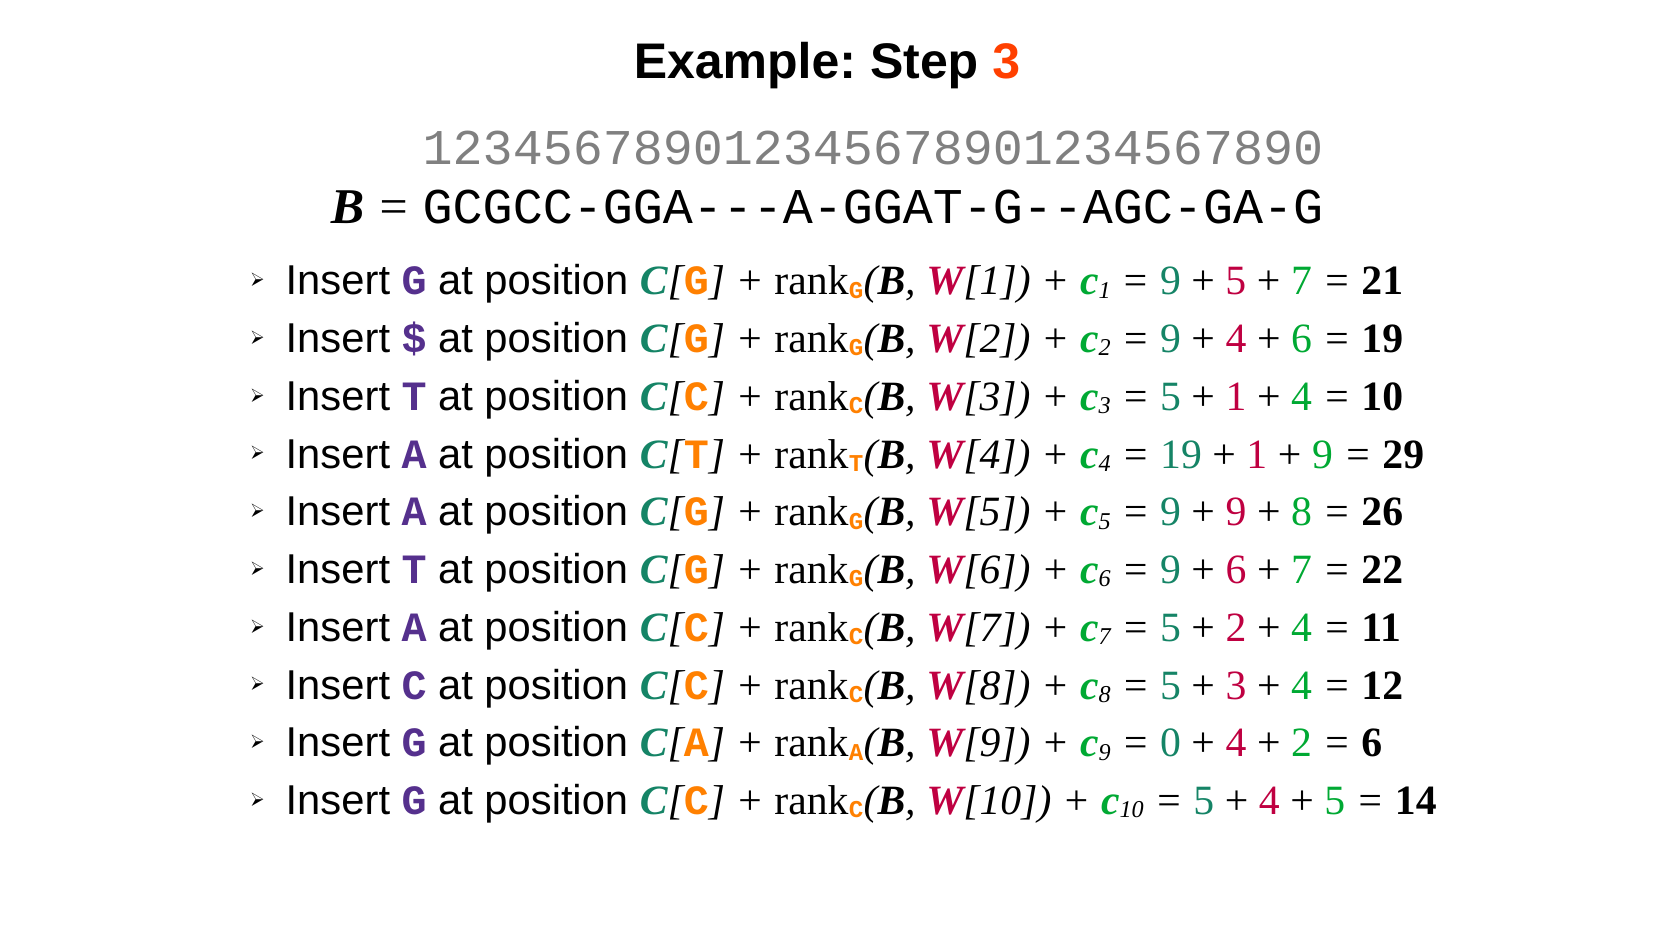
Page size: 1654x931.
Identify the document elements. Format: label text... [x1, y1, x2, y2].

text_box Example: Step 3 [474, 0, 1180, 112]
text_box Insert G at position C[G] + rankG(B, W[1]) + c1 = 9 + 5 + 7 = 21 Insert $ at position C[G] + rankG(B, W[2]) + c2 = 9 + 4 + 6 = 19 Insert T at position C[C] + rankC(B, W[3]) + c3 = 5 + 1 + 4 = 10 Insert A at position C[T] + rankT(B, W[4]) + c4 = 19 + 1 + 9 = 29 Insert A at position C[G] + rankG(B, W[5]) + c5 = 9 + 9 + 8 = 26 Insert T at position C[G] + rankG(B, W[6]) + c6 = 9 + 6 + 7 = 22 Insert A at position C[C] + rankC(B, W[7]) + c7 = 5 + 2 + 4 = 11 Insert C at position C[C] + rankC(B, W[8]) + c8 = 5 + 3 + 4 = 12 Insert G at position C[A] + rankA(B, W[9]) + c9 = 0 + 4 + 2 = 6 Insert G at position C[C] + rankC(B, W[10]) + c10 = 5 + 4 + 5 = 14 [235, 247, 1452, 835]
text_box B = 123456789012345678901234567890 B = GCGCC-GGA---A-GGAT-G--AGC-GA-G [0, 112, 1654, 247]
